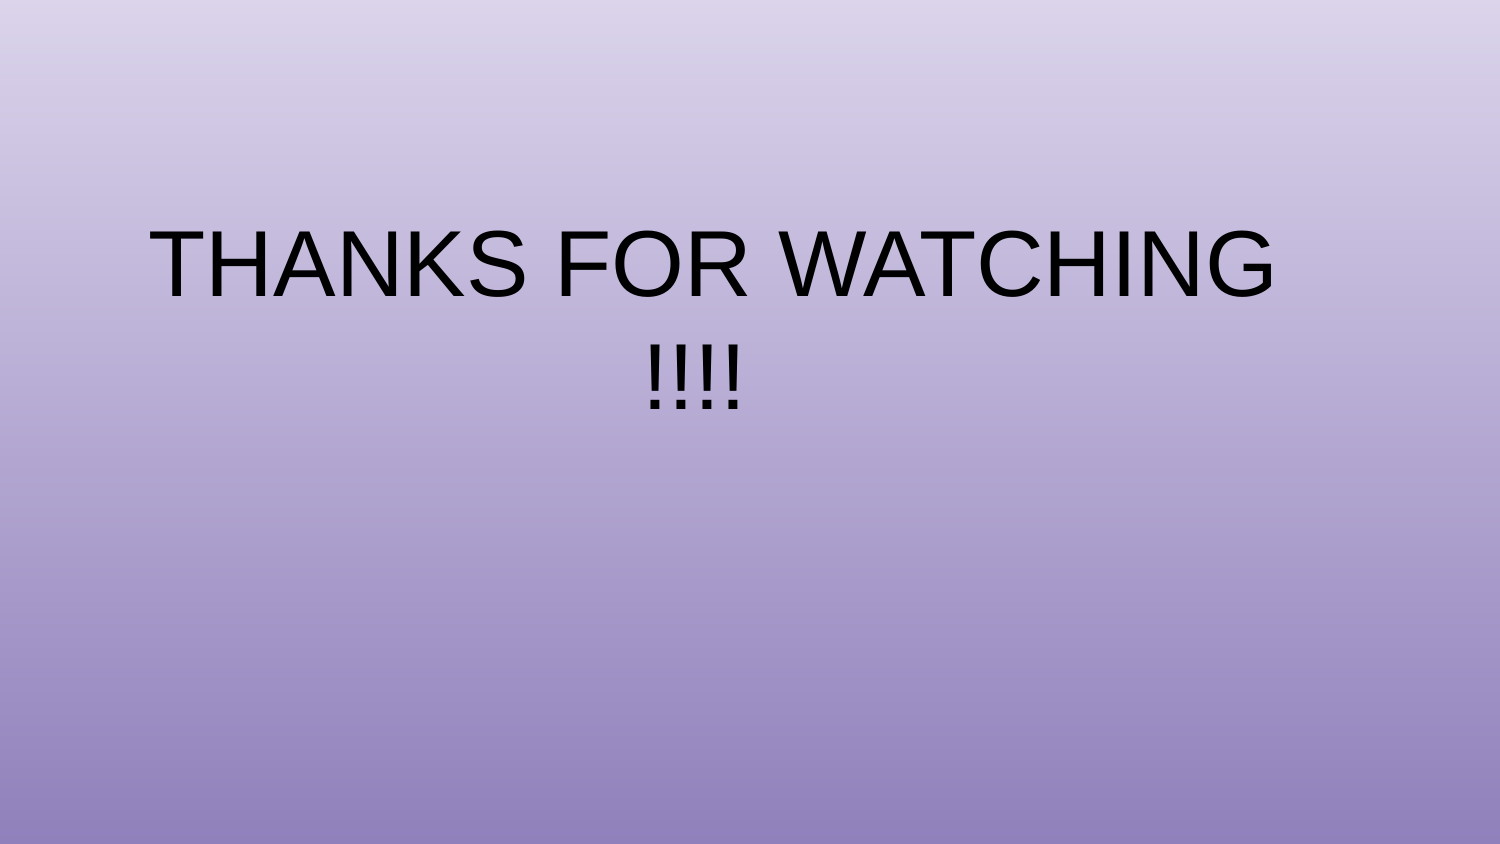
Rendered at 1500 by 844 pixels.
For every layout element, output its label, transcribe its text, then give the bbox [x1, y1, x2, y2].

text_box THANKS FOR WATCHING !!!! [133, 187, 1500, 761]
